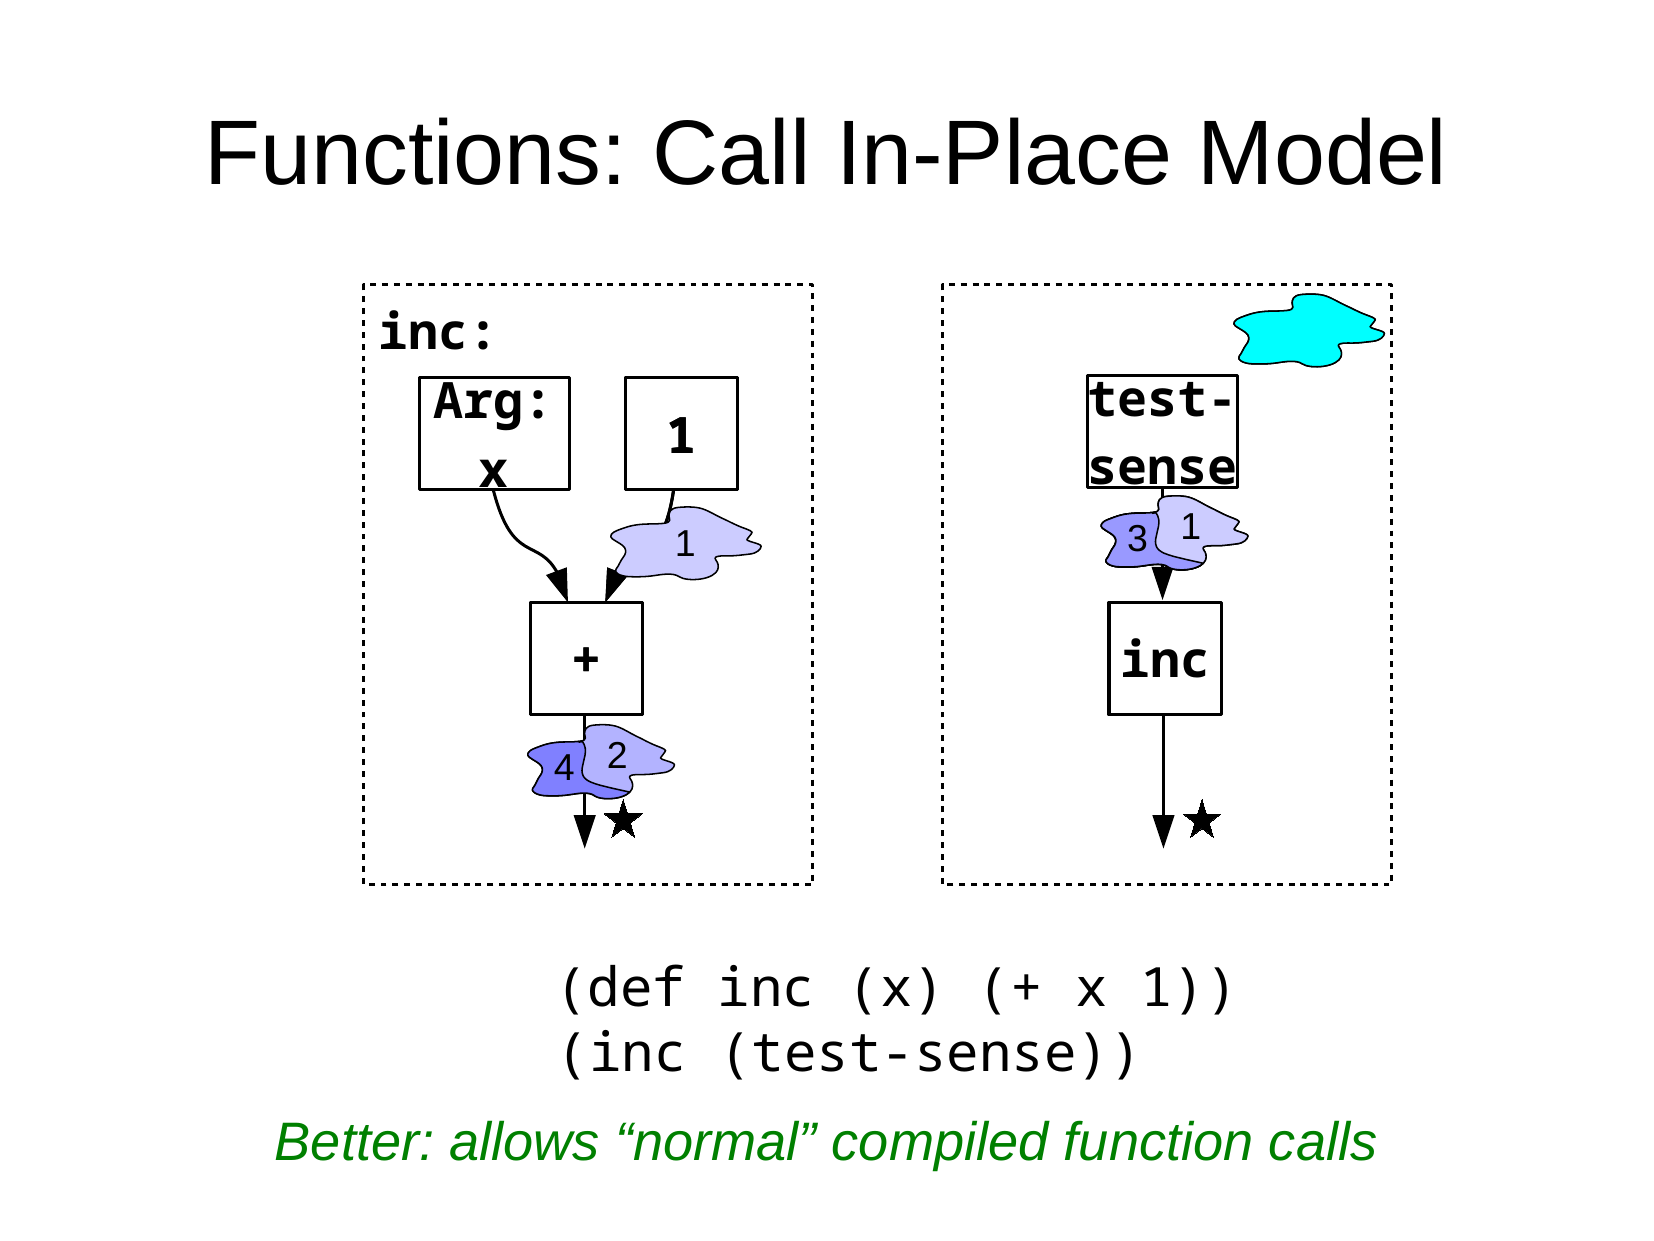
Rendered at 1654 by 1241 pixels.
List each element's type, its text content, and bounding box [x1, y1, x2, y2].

text_box (inc (test-sense)) [556, 1013, 1201, 1069]
text_box [1158, 495, 1207, 570]
text_box (def inc (x) (+ x 1)) [555, 947, 1273, 1002]
text_box 4 [538, 738, 590, 796]
text_box [1101, 518, 1112, 535]
text_box inc: [363, 288, 513, 354]
text_box [1217, 510, 1248, 546]
text_box [604, 799, 643, 838]
text_box + [530, 602, 643, 715]
text_box 1 [1165, 498, 1217, 556]
text_box 1 [625, 377, 738, 490]
text_box 3 [1112, 509, 1163, 567]
text_box test- sense [1087, 375, 1238, 488]
text_box [532, 779, 538, 795]
text_box [1105, 549, 1112, 566]
text_box [584, 724, 633, 799]
text_box 2 [592, 727, 643, 784]
list Better: allows “normal” compiled function calls [82, 1110, 1571, 1181]
text_box Arg: x [419, 377, 570, 490]
text_box [1233, 294, 1385, 367]
text_box [1183, 799, 1221, 838]
text_box 1 [608, 506, 762, 581]
text_box inc [1108, 602, 1222, 715]
text_box [643, 739, 675, 775]
text_box [527, 747, 538, 763]
title Functions: Call In-Place Model [82, 49, 1571, 257]
